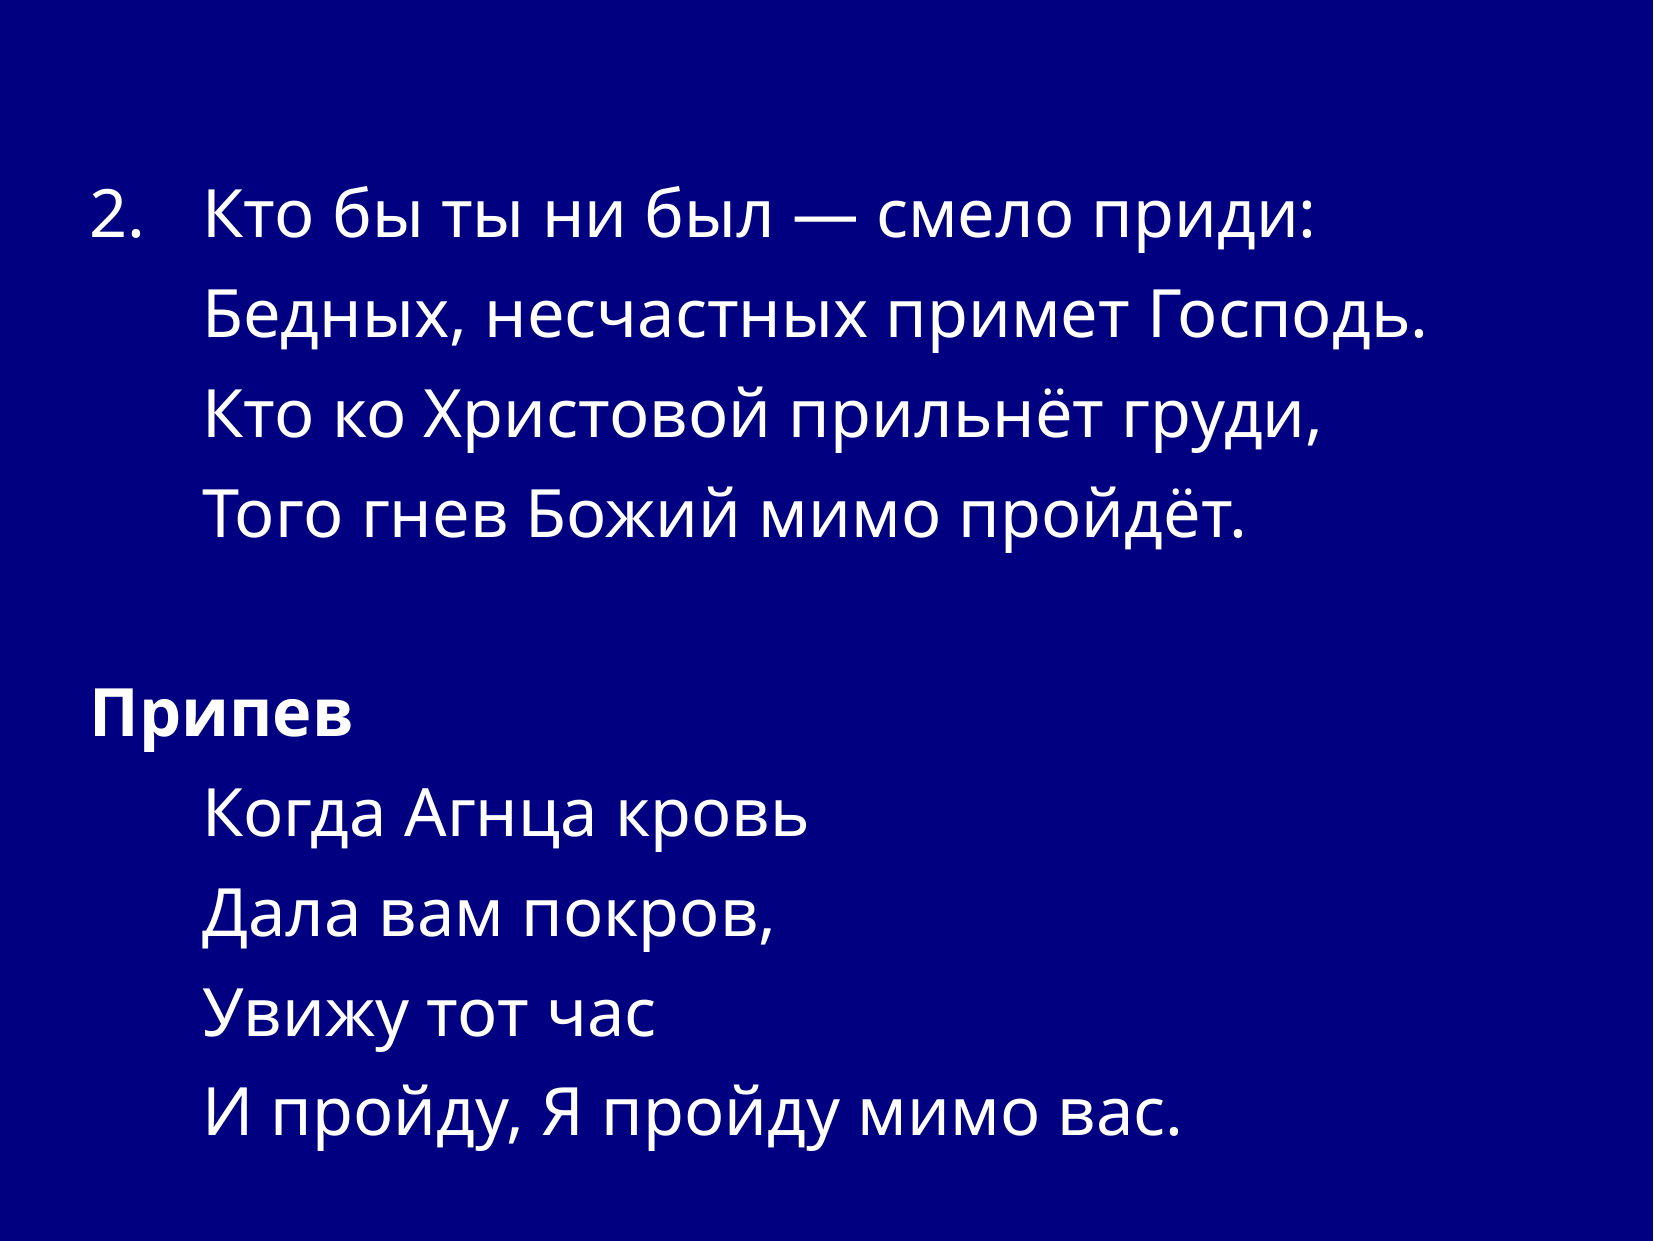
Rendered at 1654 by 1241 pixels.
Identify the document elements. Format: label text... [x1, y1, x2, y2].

text_box 2. Кто бы ты ни был — смело приди: Бедных, несчастных примет Господь. Кто ко Христовой прильнёт груди, Того гнев Божий мимо пройдёт. Припев Когда Агнца кровь Дала вам покров, Увижу тот час И пройду, Я пройду мимо вас. [75, 150, 1576, 1163]
